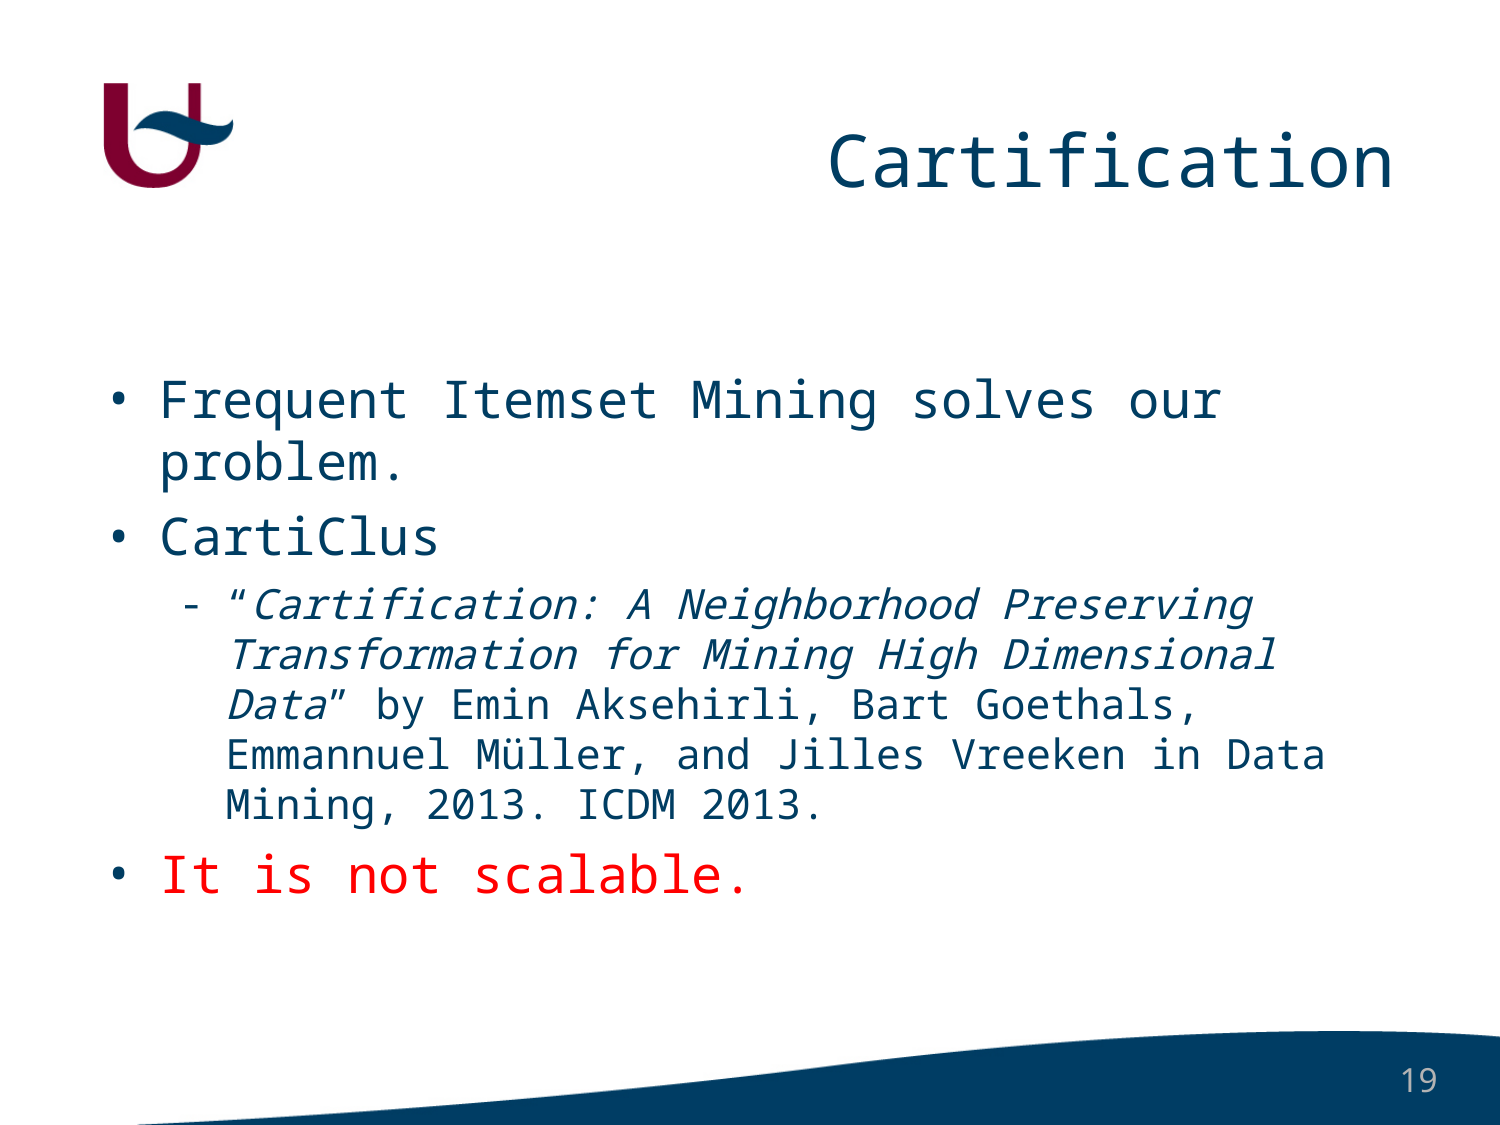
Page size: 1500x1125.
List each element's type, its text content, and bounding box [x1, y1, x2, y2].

list Frequent Itemset Mining solves our problem. CartiClus “Cartification: A Neighborhood Preserving Transformation for Mining High Dimensional Data” by Emin Aksehirli, Bart Goethals, Emmannuel Müller, and Jilles Vreeken in Data Mining, 2013. ICDM 2013. It is not scalable. [103, 366, 1396, 1019]
picture [137, 1031, 1500, 1125]
title Cartification [103, 105, 1396, 211]
picture [103, 83, 234, 105]
